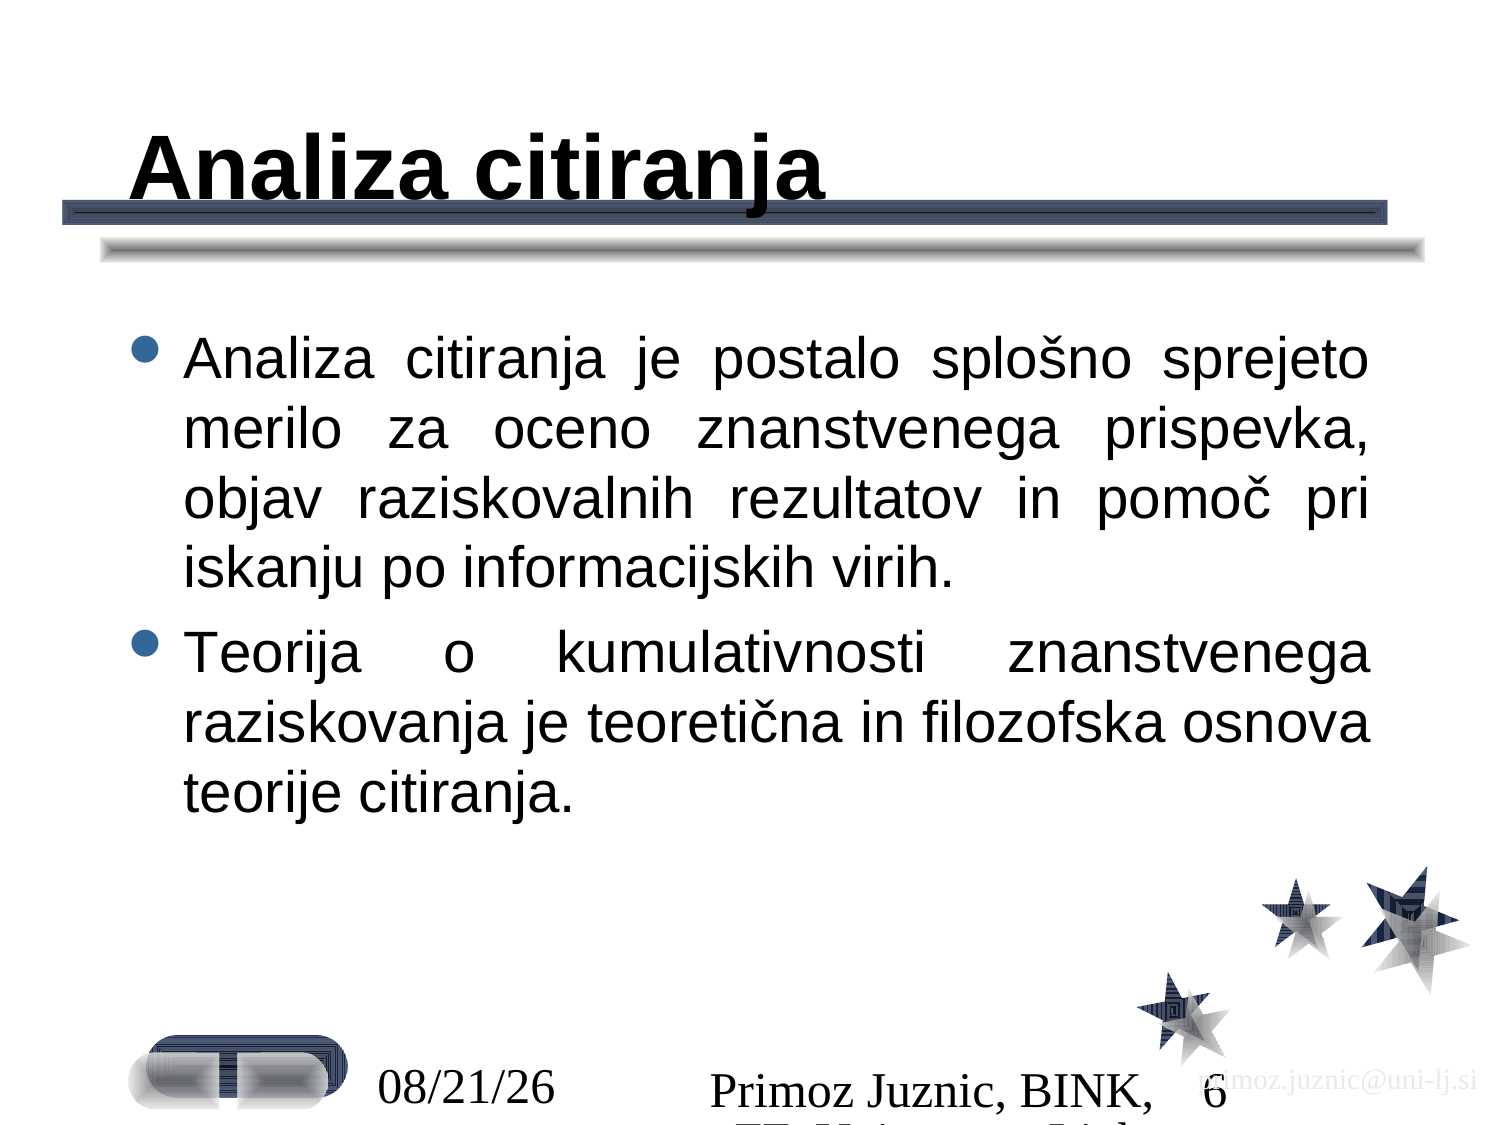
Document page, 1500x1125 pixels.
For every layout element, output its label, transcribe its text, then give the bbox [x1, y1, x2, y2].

title Analiza citiranja [112, 37, 1388, 225]
list Analiza citiranja je postalo splošno sprejeto merilo za oceno znanstvenega prispevka, objav raziskovalnih rezultatov in pomoč pri iskanju po informacijskih virih. Teorija o kumulativnosti znanstvenega raziskovanja je teoretična in filozofska osnova teorije citiranja. [112, 312, 1388, 988]
